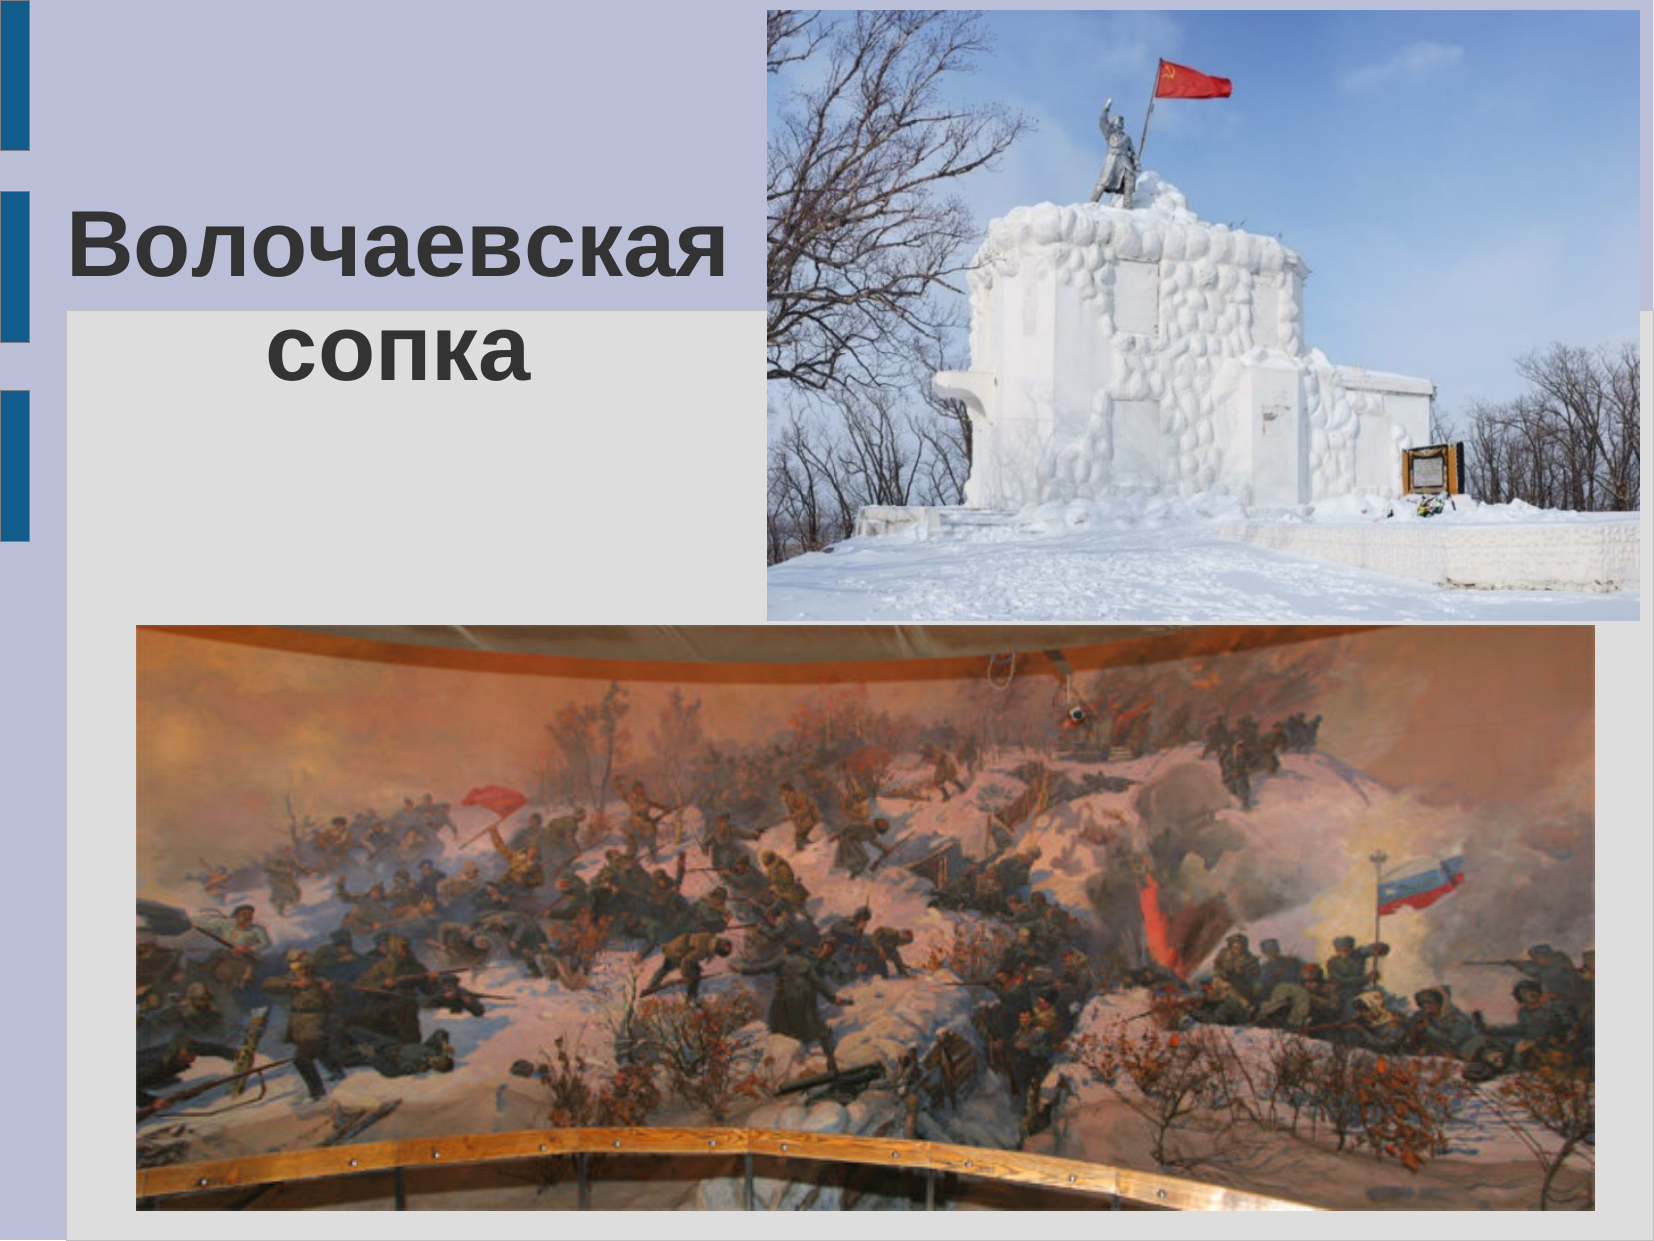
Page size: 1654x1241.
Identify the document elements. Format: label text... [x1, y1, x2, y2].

title Волочаевская сопка [59, 90, 739, 502]
picture [136, 625, 1595, 1211]
picture [767, 10, 1640, 621]
